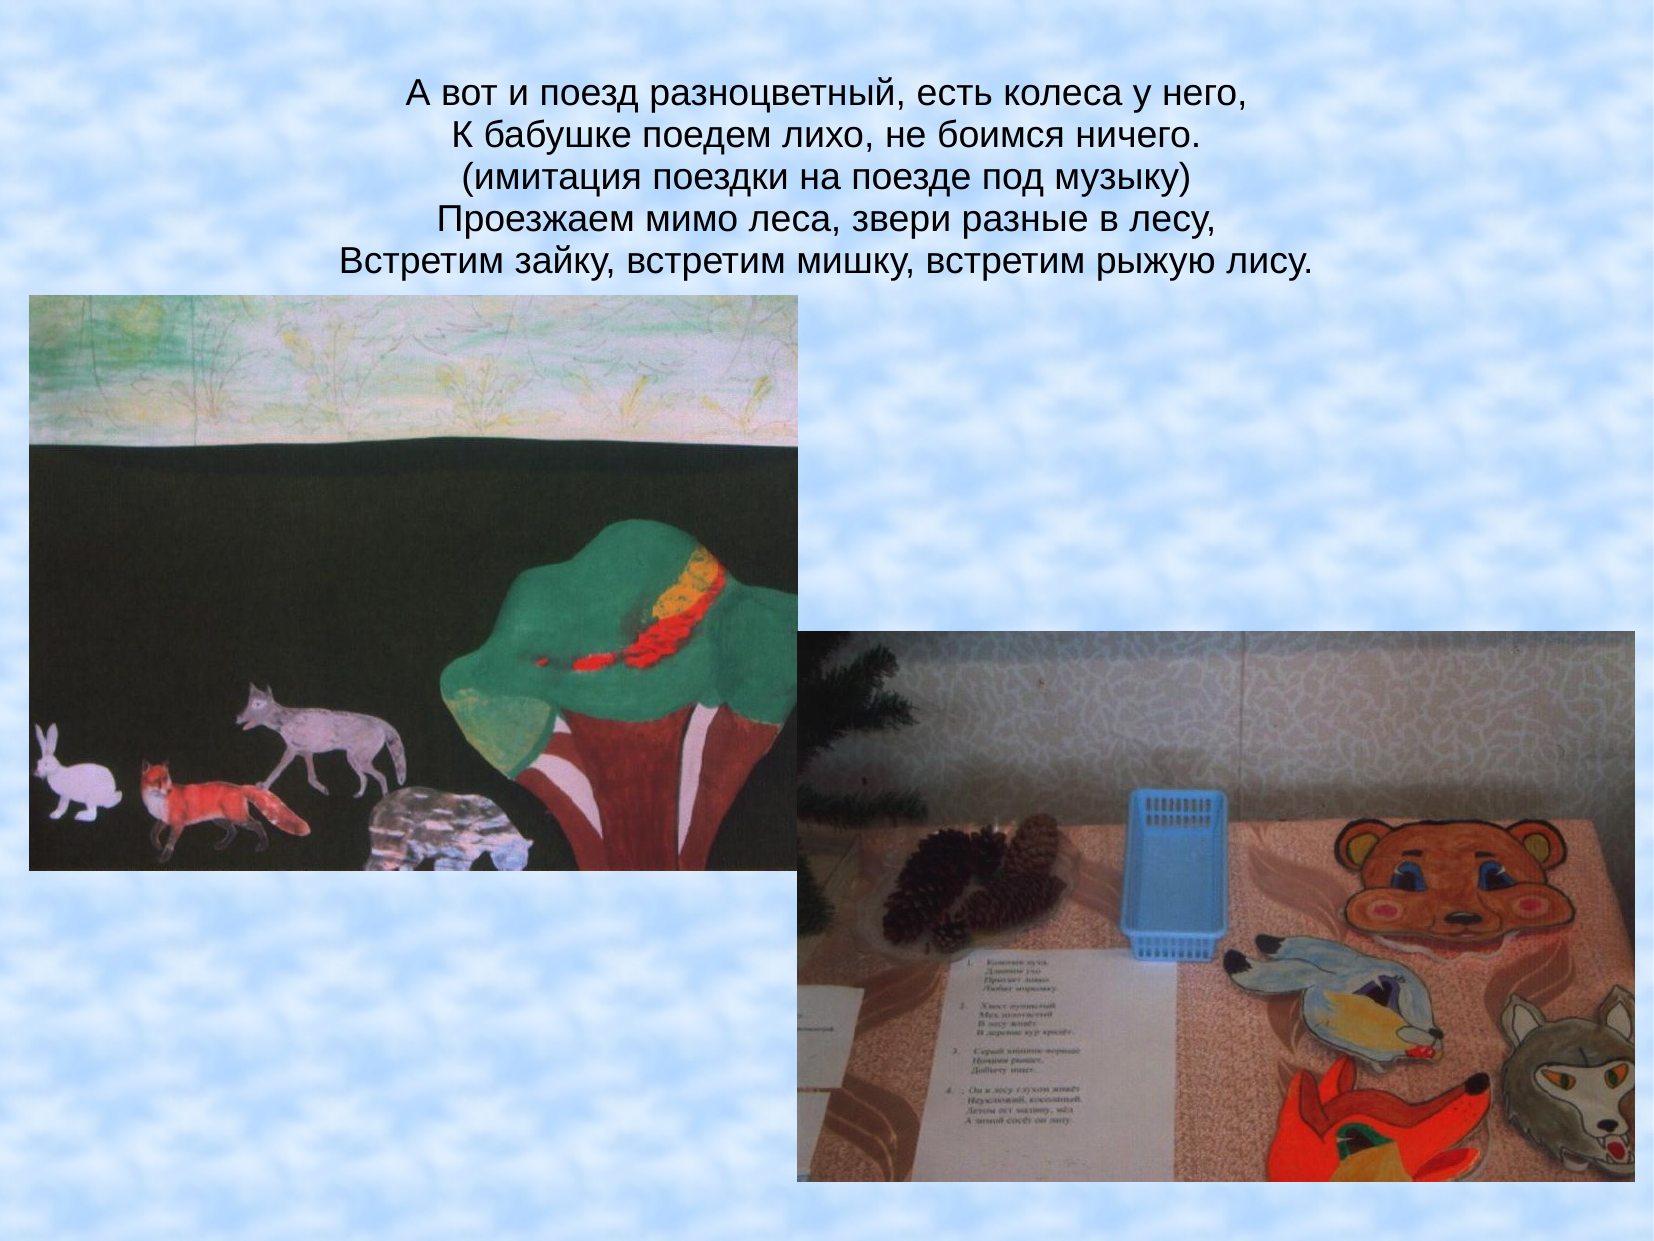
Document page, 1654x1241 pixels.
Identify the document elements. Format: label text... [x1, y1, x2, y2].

picture [0, 0, 1654, 1241]
subtitle А вот и поезд разноцветный, есть колеса у него, К бабушке поедем лихо, не боимся ничего. (имитация поездки на поезде под музыку) Проезжаем мимо леса, звери разные в лесу, Встретим зайку, встретим мишку, встретим рыжую лису. [82, 56, 1571, 296]
